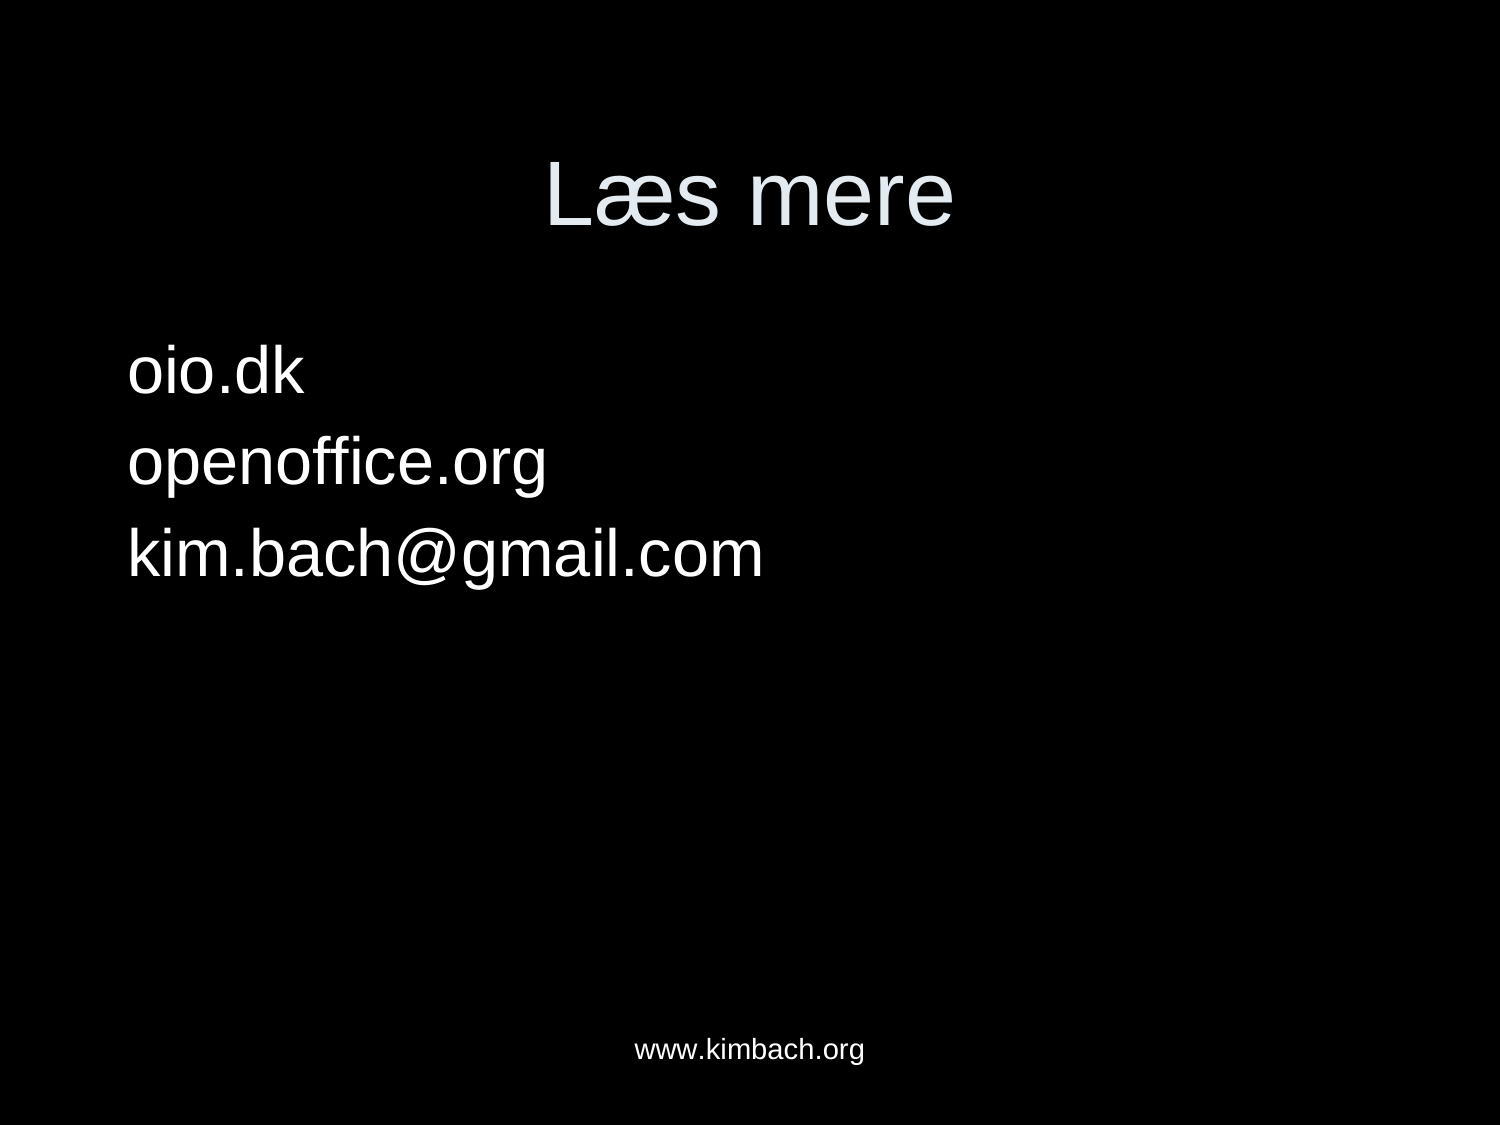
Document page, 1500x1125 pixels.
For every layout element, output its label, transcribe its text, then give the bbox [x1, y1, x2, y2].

list oio.dk openoffice.org kim.bach@gmail.com [112, 324, 1388, 1001]
title Læs mere [112, 99, 1388, 288]
